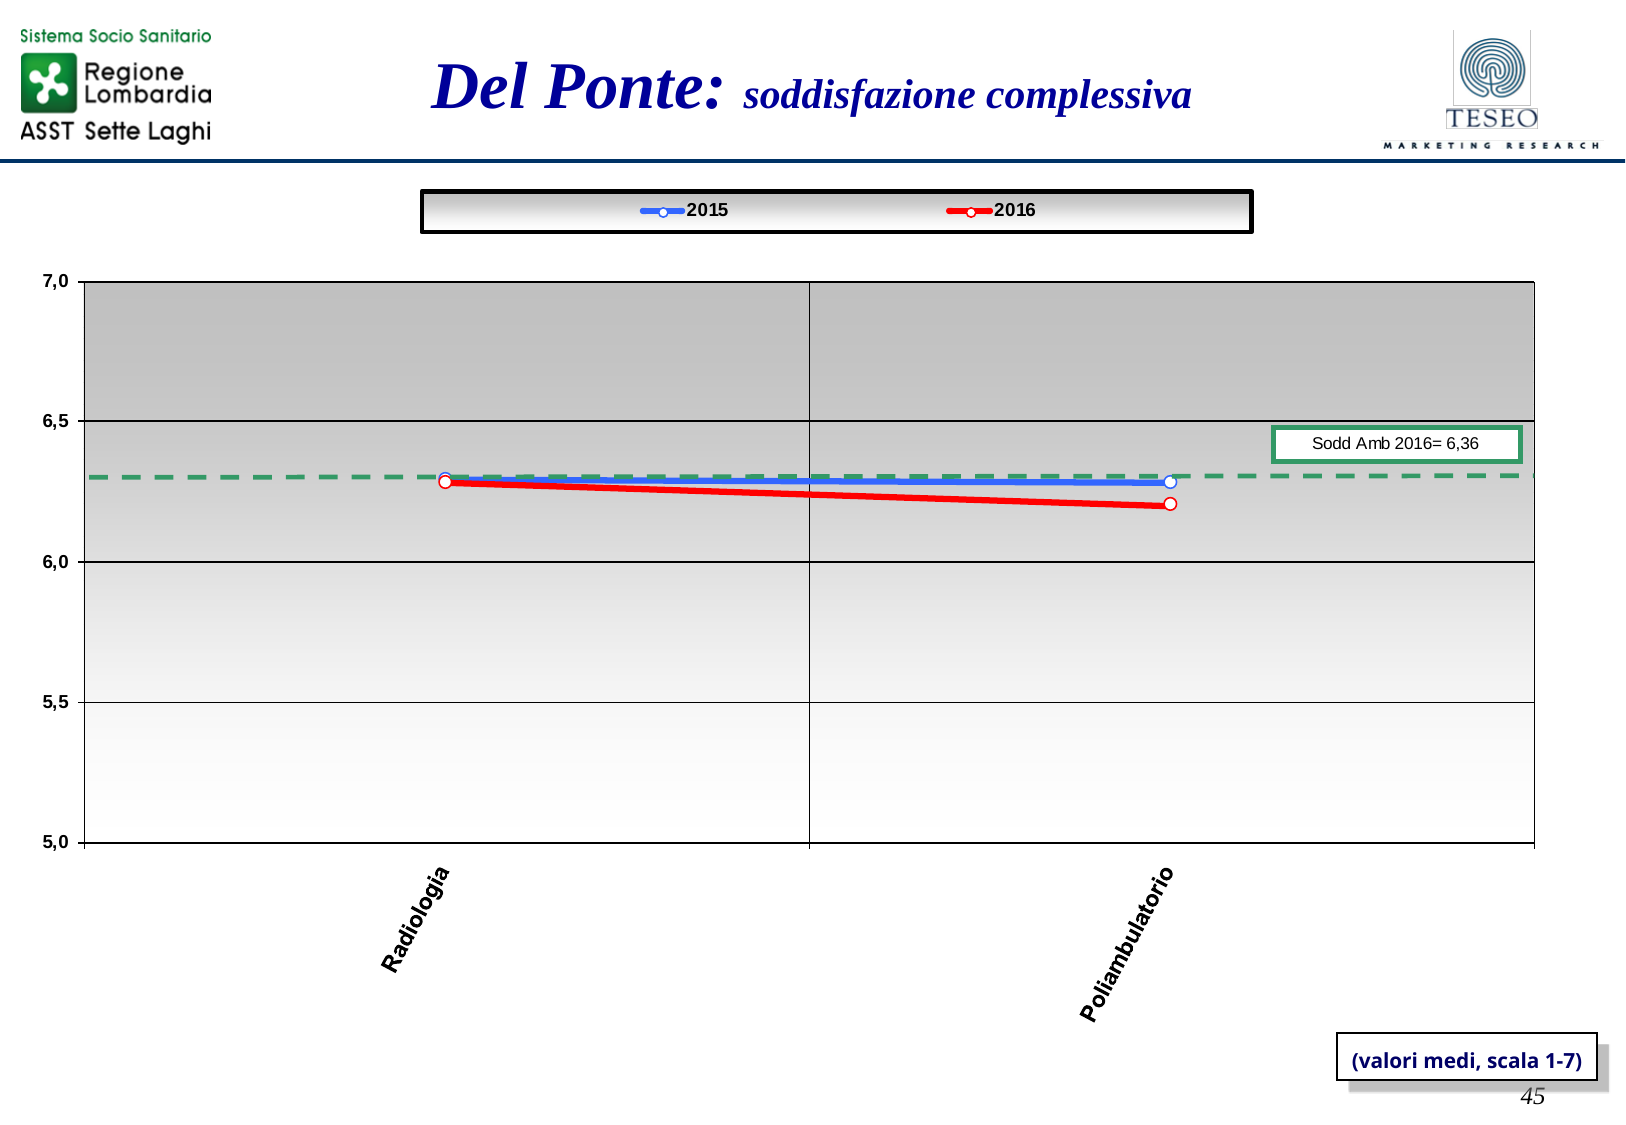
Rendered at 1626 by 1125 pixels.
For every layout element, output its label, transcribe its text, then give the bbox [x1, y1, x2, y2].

picture [21, 26, 1604, 1125]
text_box Del Ponte: soddisfazione complessiva [268, 18, 1356, 143]
